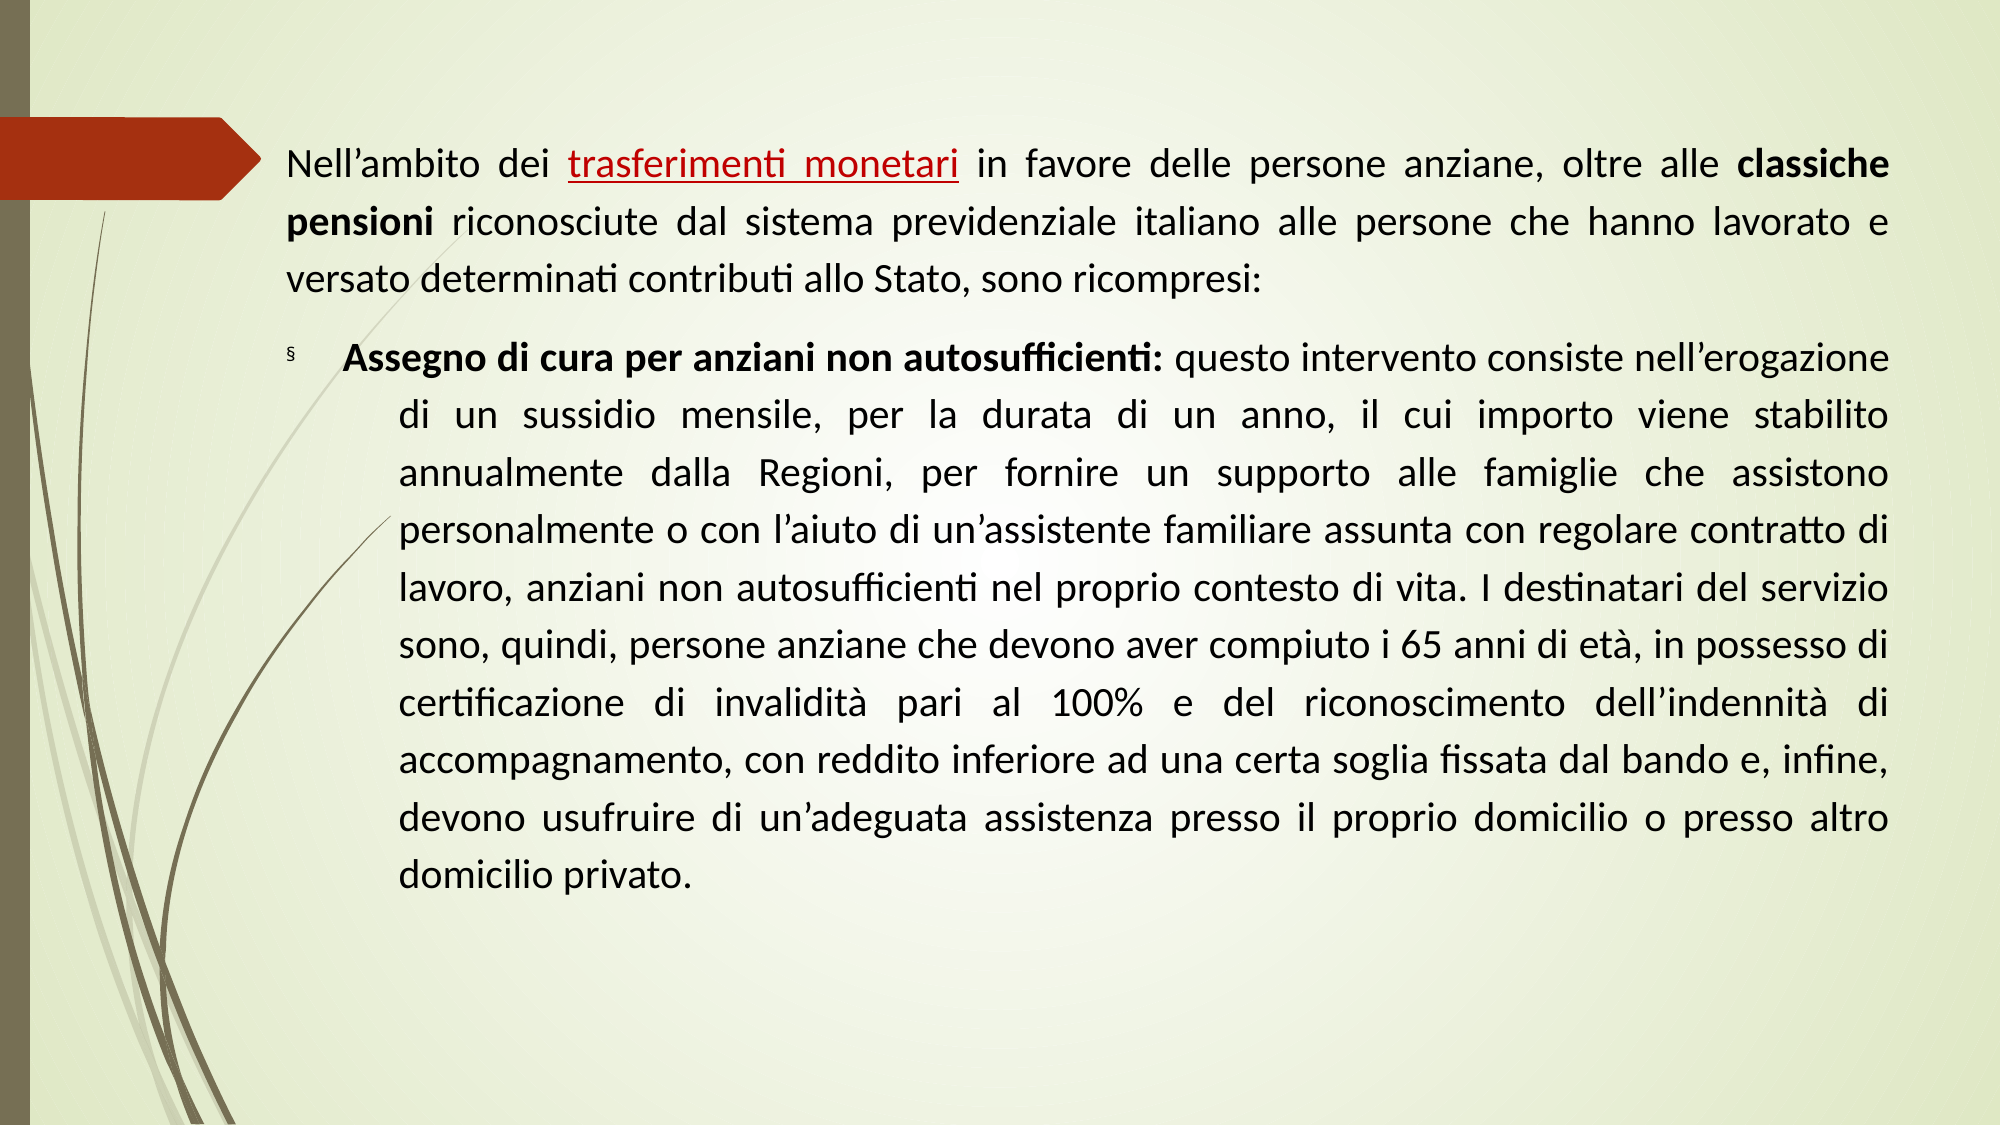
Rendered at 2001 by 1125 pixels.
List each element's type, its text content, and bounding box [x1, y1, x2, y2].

text_box Nell’ambito dei trasferimenti monetari in favore delle persone anziane, oltre alle classiche pensioni riconosciute dal sistema previdenziale italiano alle persone che hanno lavorato e versato determinati contributi allo Stato, sono ricompresi: Assegno di cura per anziani non autosufficienti: questo intervento consiste nell’erogazione di un sussidio mensile, per la durata di un anno, il cui importo viene stabilito annualmente dalla Regioni, per fornire un supporto alle famiglie che assistono personalmente o con l’aiuto di un’assistente familiare assunta con regolare contratto di lavoro, anziani non autosufficienti nel proprio contesto di vita. I destinatari del servizio sono, quindi, persone anziane che devono aver compiuto i 65 anni di età, in possesso di certificazione di invalidità pari al 100% e del riconoscimento dell’indennità di accompagnamento, con reddito inferiore ad una certa soglia fissata dal bando e, infine, devono usufruire di un’adeguata assistenza presso il proprio domicilio o presso altro domicilio privato. [271, 121, 1906, 851]
